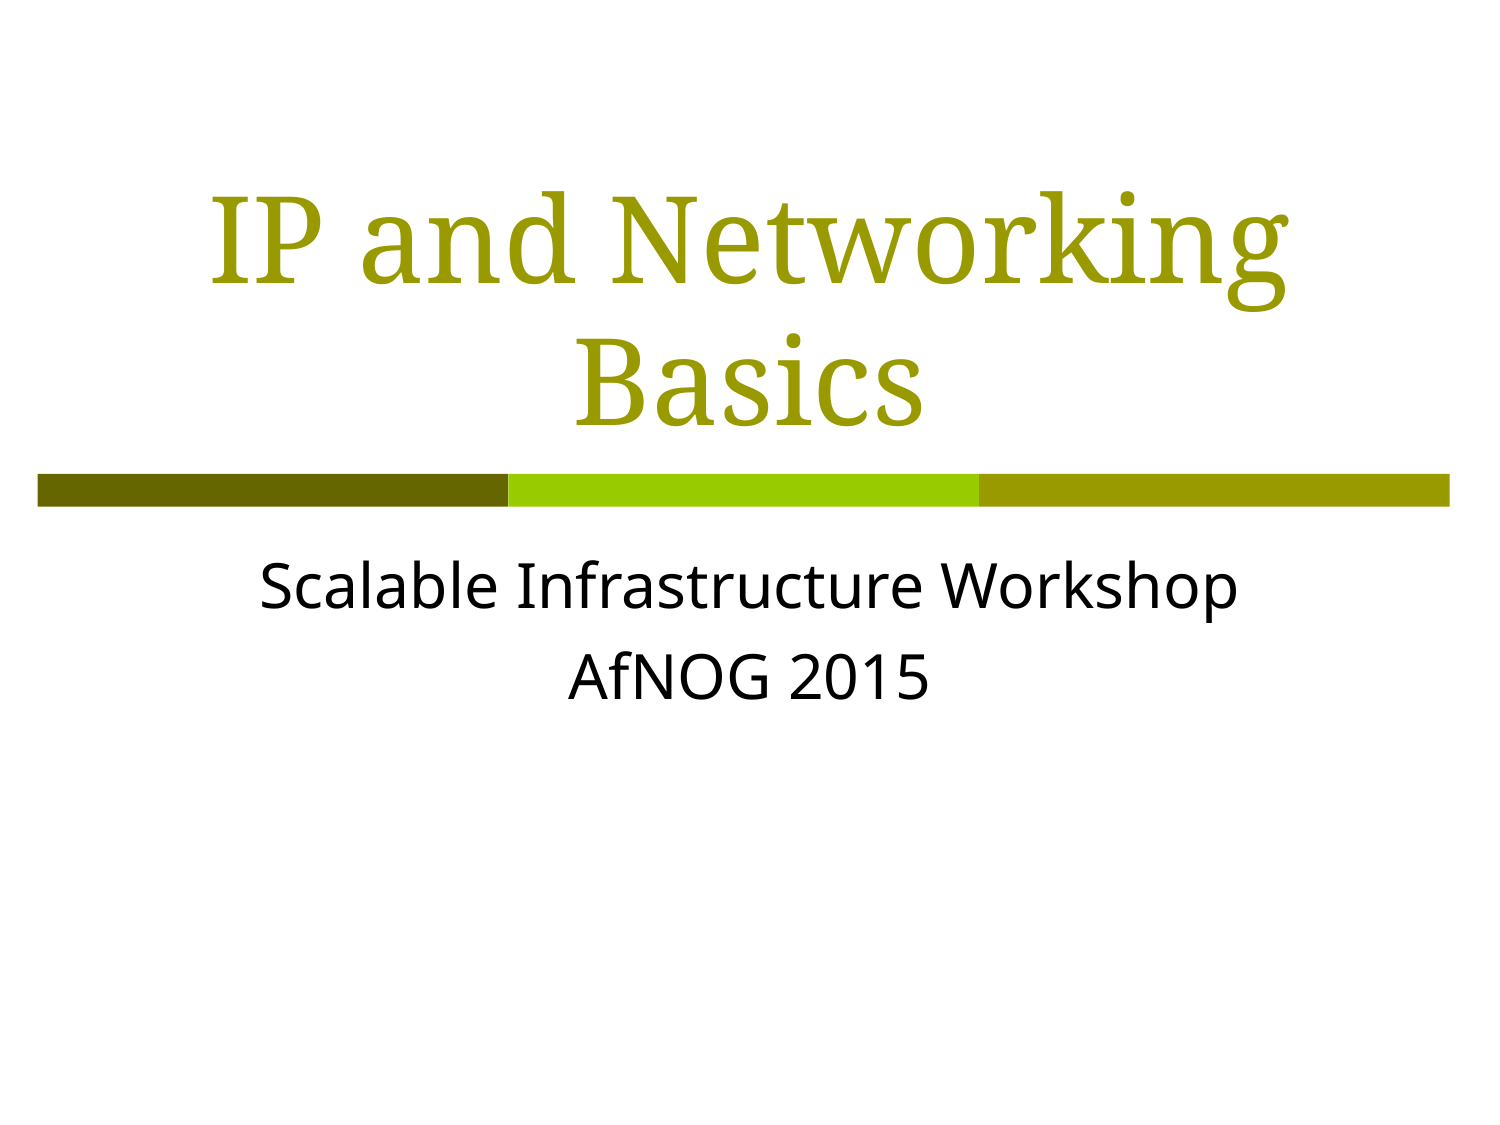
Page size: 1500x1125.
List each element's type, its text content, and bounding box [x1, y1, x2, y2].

title IP and Networking Basics [112, 112, 1388, 462]
text_box Scalable Infrastructure Workshop AfNOG 2015 [225, 536, 1276, 899]
